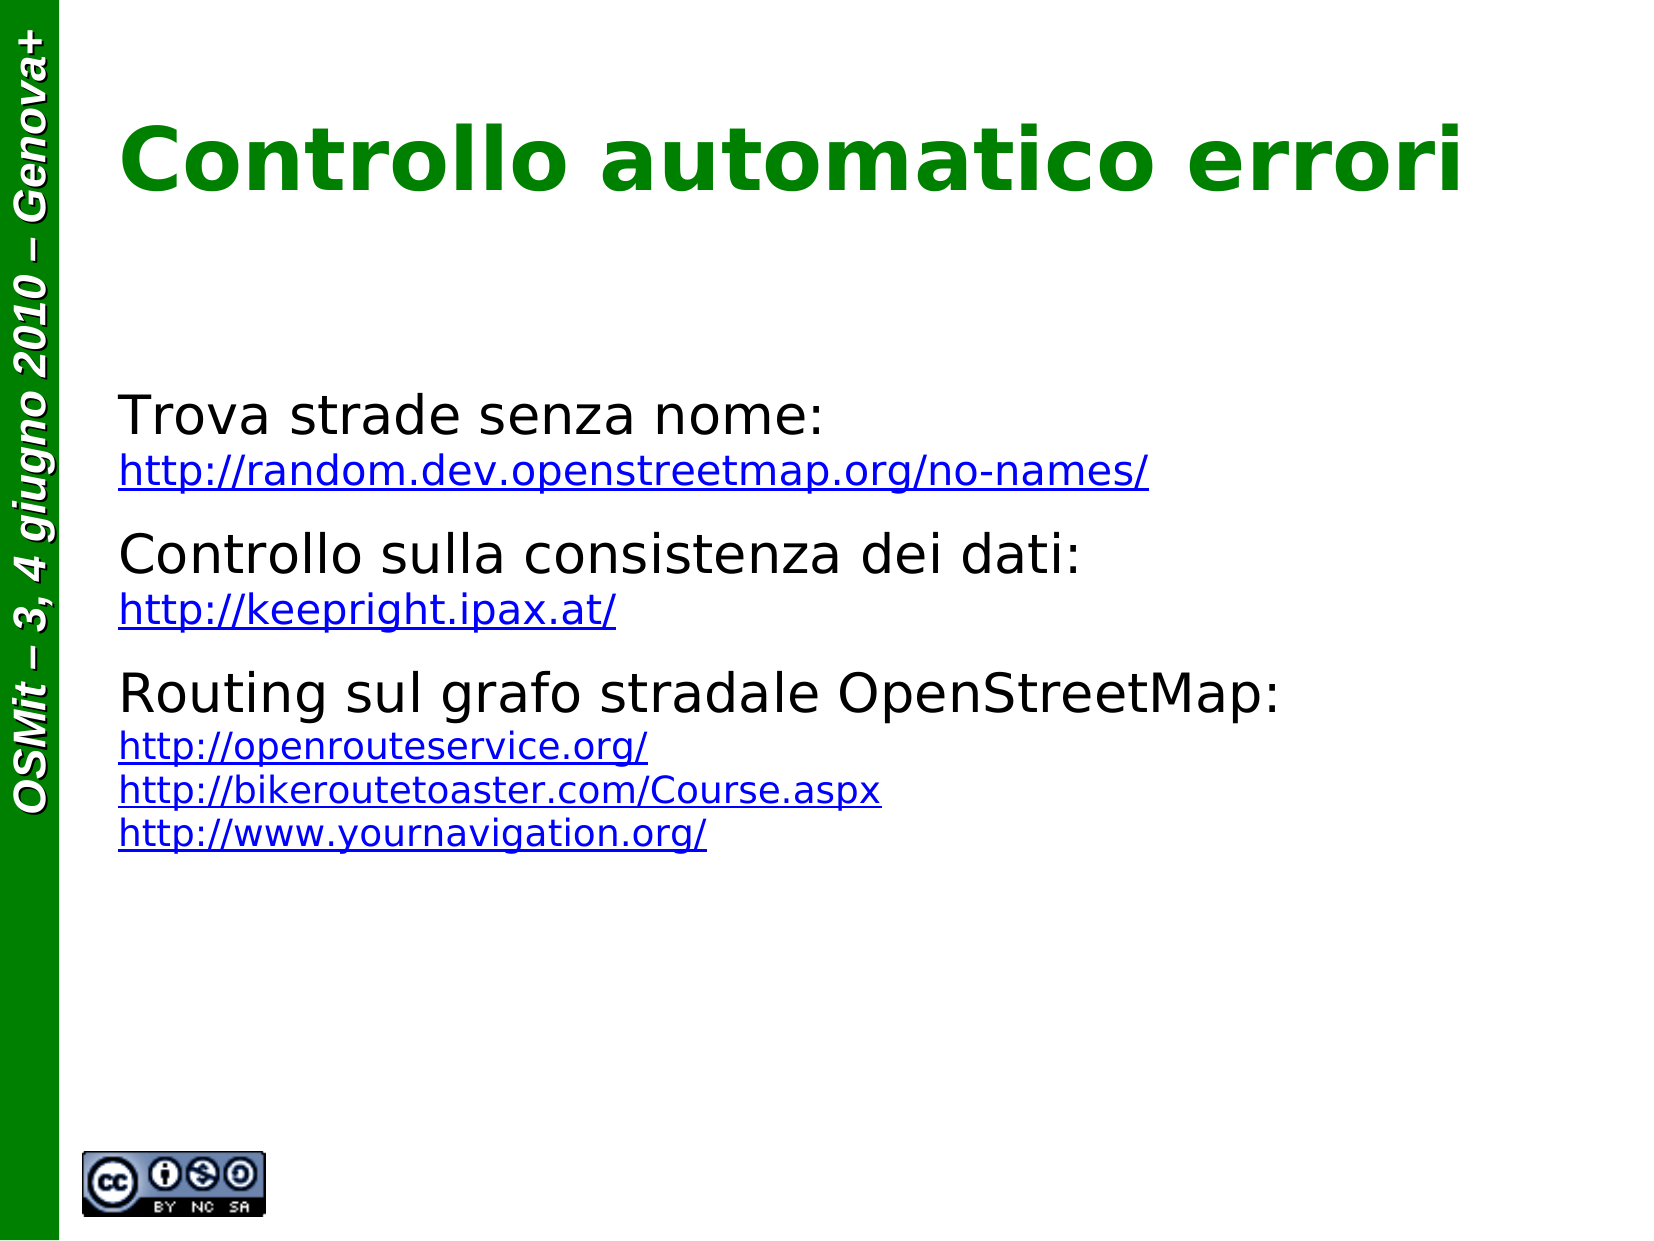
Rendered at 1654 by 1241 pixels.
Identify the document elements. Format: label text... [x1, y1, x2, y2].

picture [82, 1151, 266, 1217]
list Trova strade senza nome: http://random.dev.openstreetmap.org/no-names/ Controllo sulla consistenza dei dati: http://keepright.ipax.at/ Routing sul grafo stradale OpenStreetMap: http://openrouteservice.org/ http://bikeroutetoaster.com/Course.aspx http://www.yournavigation.org/ [118, 383, 1418, 1094]
title Controllo automatico errori [118, 64, 1595, 257]
